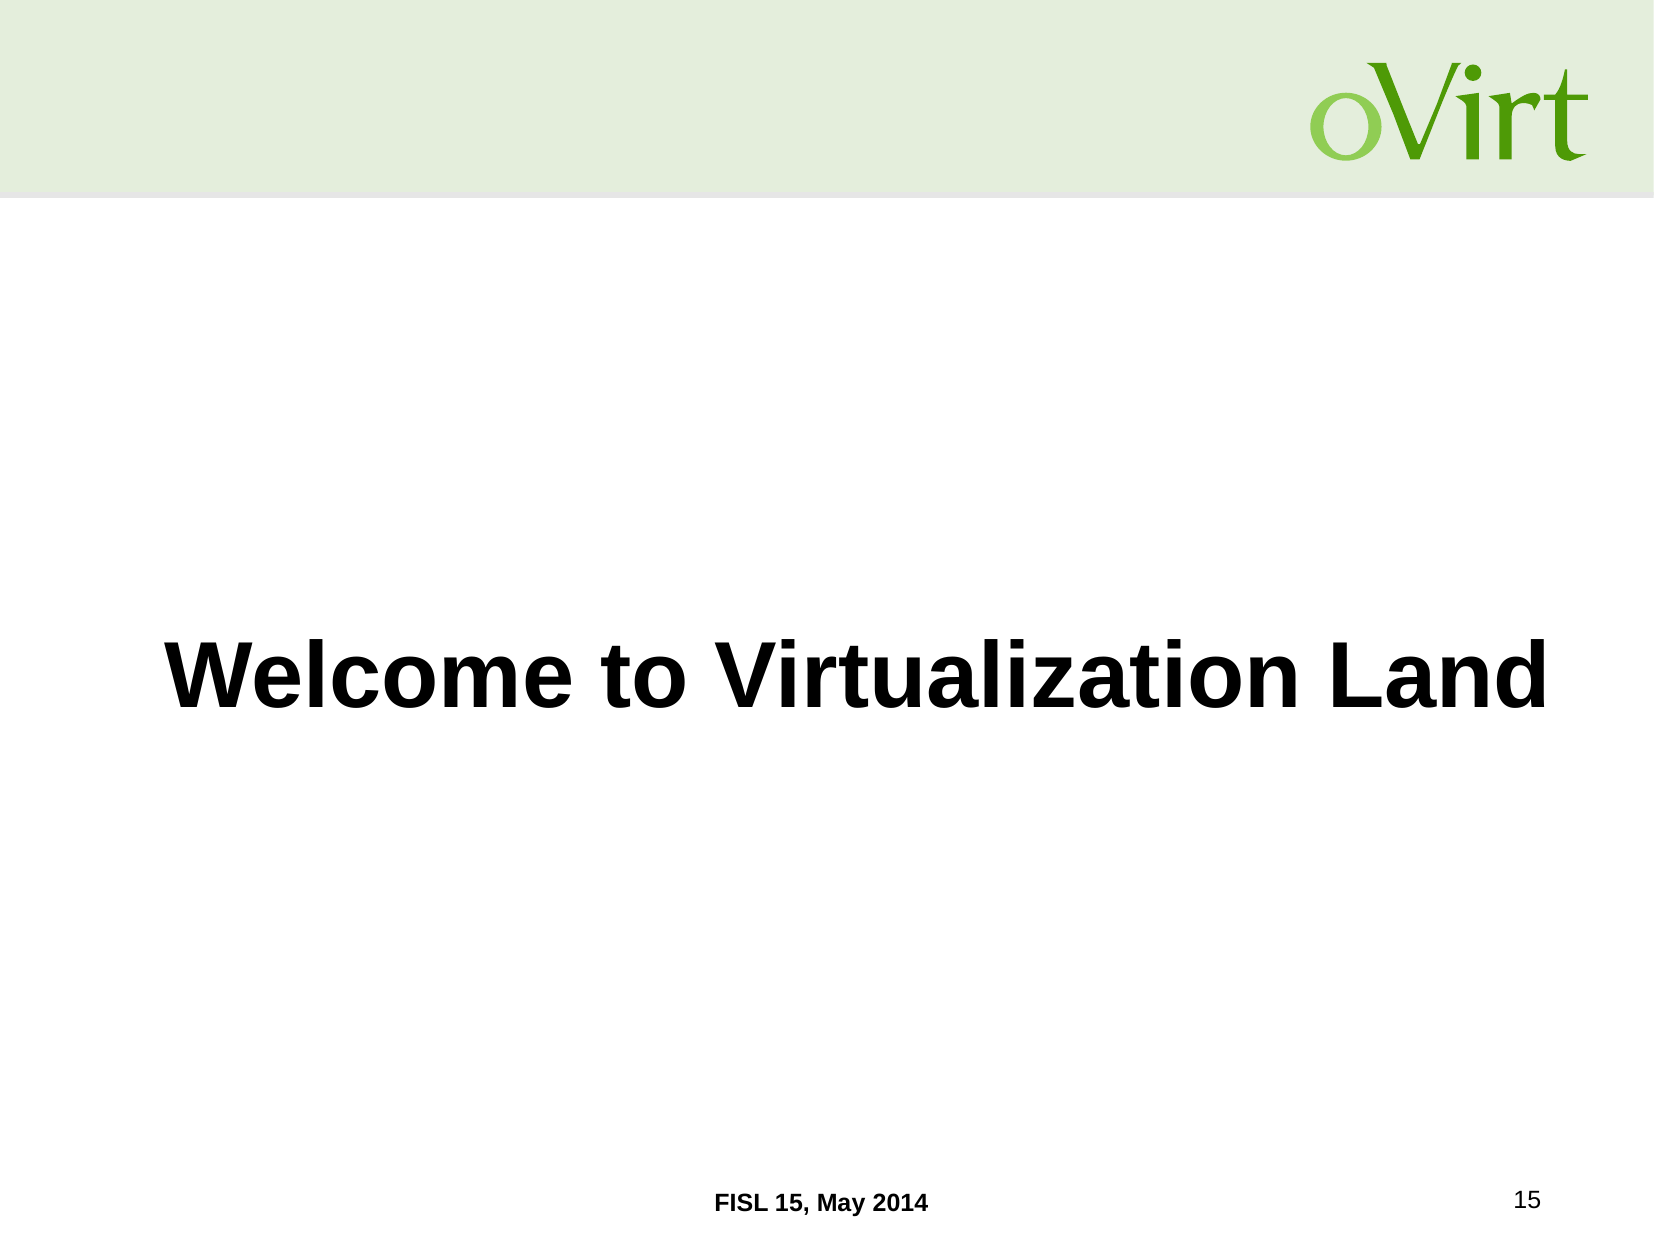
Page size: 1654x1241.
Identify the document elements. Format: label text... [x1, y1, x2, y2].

text_box Welcome to Virtualization Land [150, 615, 1654, 750]
